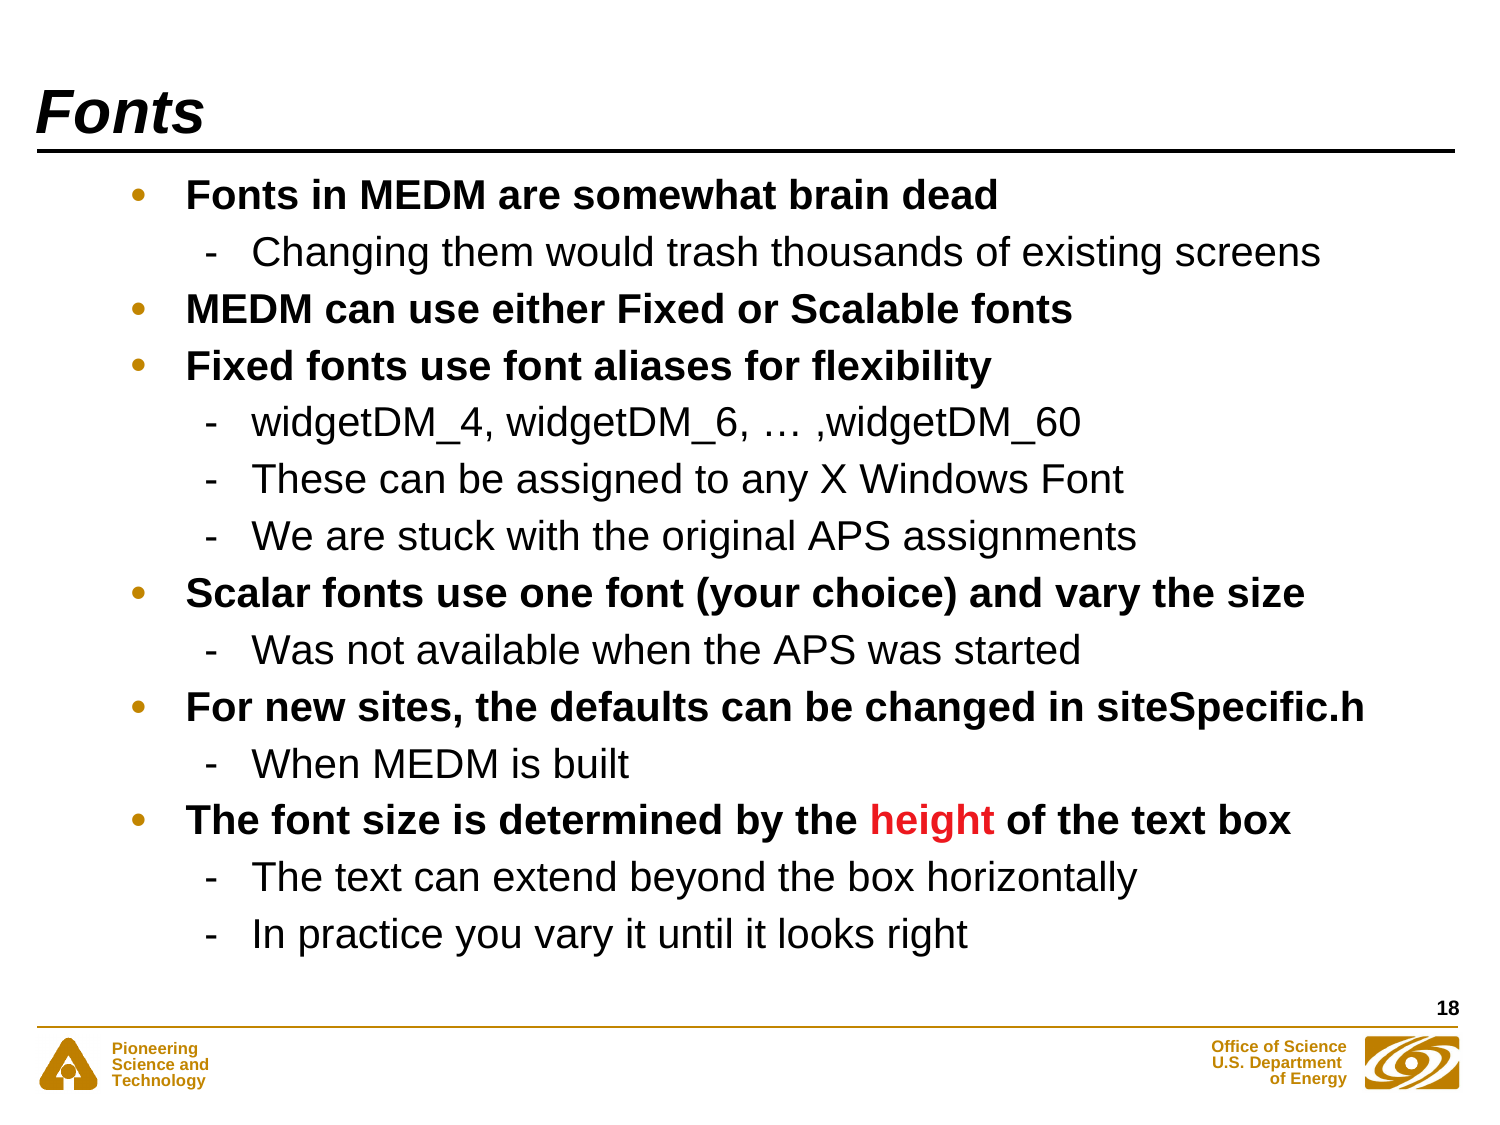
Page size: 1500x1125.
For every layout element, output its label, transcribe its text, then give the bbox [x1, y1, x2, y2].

title Fonts [21, 75, 1459, 154]
picture [35, 1034, 101, 1094]
picture [1362, 1032, 1463, 1093]
list Fonts in MEDM are somewhat brain dead Changing them would trash thousands of existing screens MEDM can use either Fixed or Scalable fonts Fixed fonts use font aliases for flexibility widgetDM_4, widgetDM_6, … ,widgetDM_60 These can be assigned to any X Windows Font We are stuck with the original APS assignments Scalar fonts use one font (your choice) and vary the size Was not available when the APS was started For new sites, the defaults can be changed in siteSpecific.h When MEDM is built The font size is determined by the height of the text box The text can extend beyond the box horizontally In practice you vary it until it looks right [114, 164, 1459, 1008]
